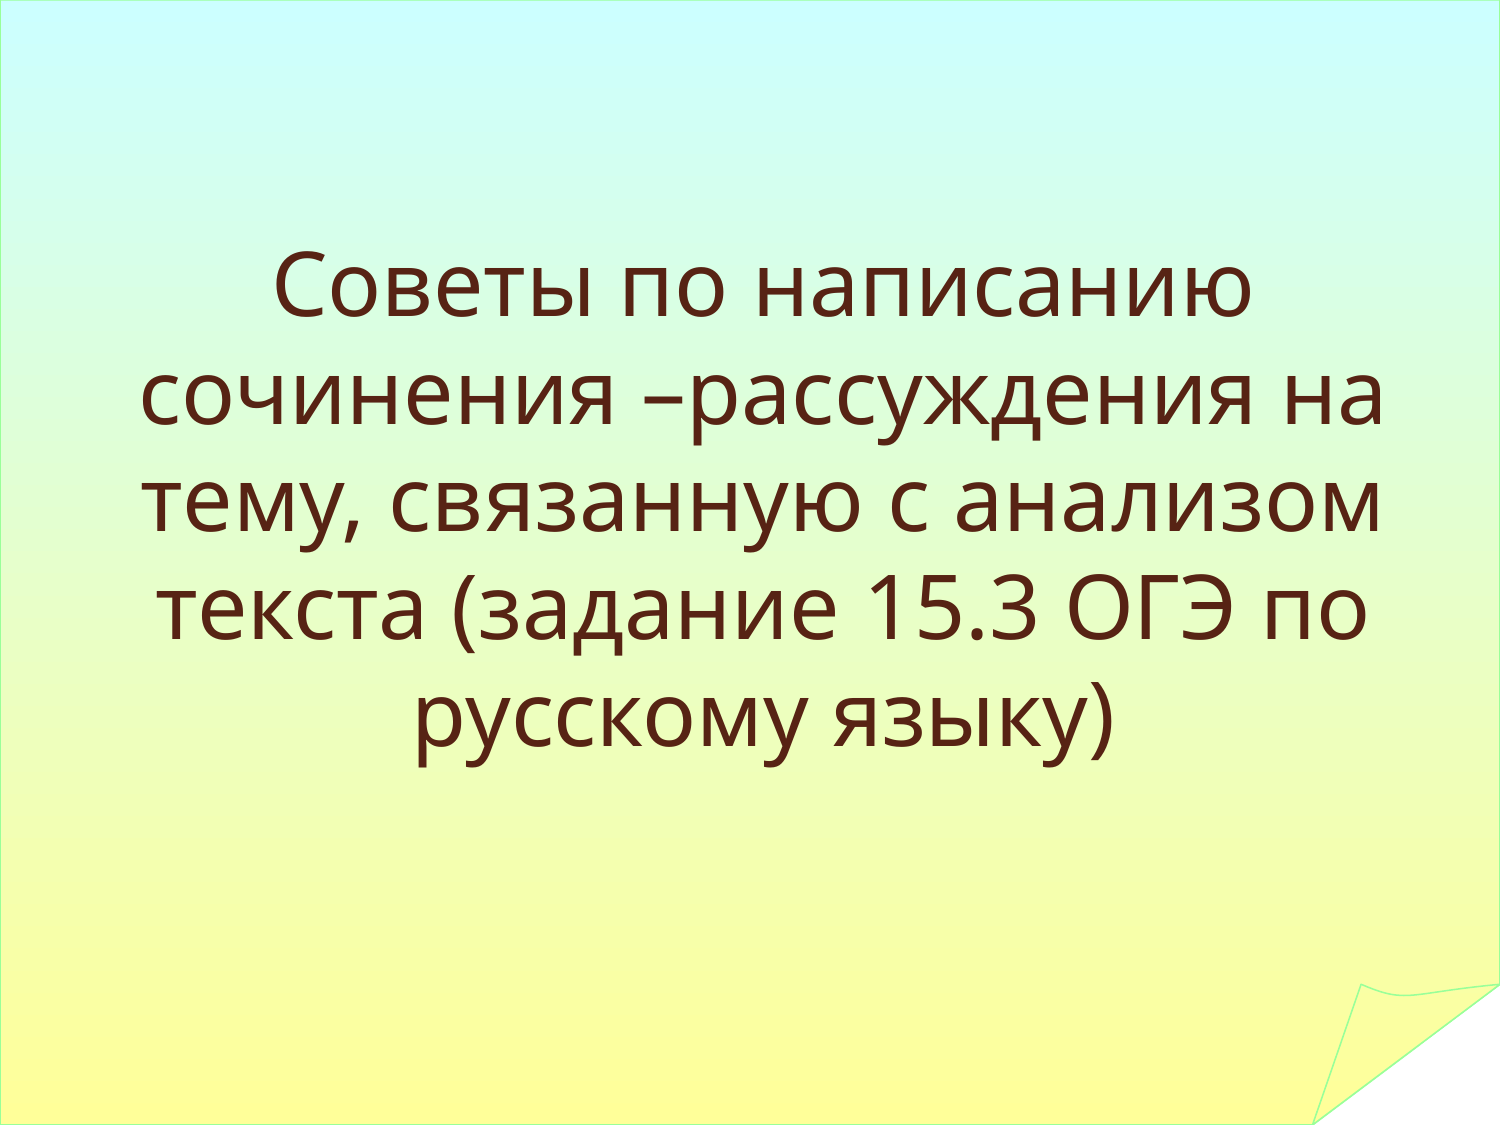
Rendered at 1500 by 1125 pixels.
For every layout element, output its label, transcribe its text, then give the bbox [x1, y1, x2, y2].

title Советы по написанию сочинения –рассуждения на тему, связанную с анализом текста (задание 15.3 ОГЭ по русскому языку) [76, 219, 1450, 645]
text_box [0, 0, 1500, 1125]
